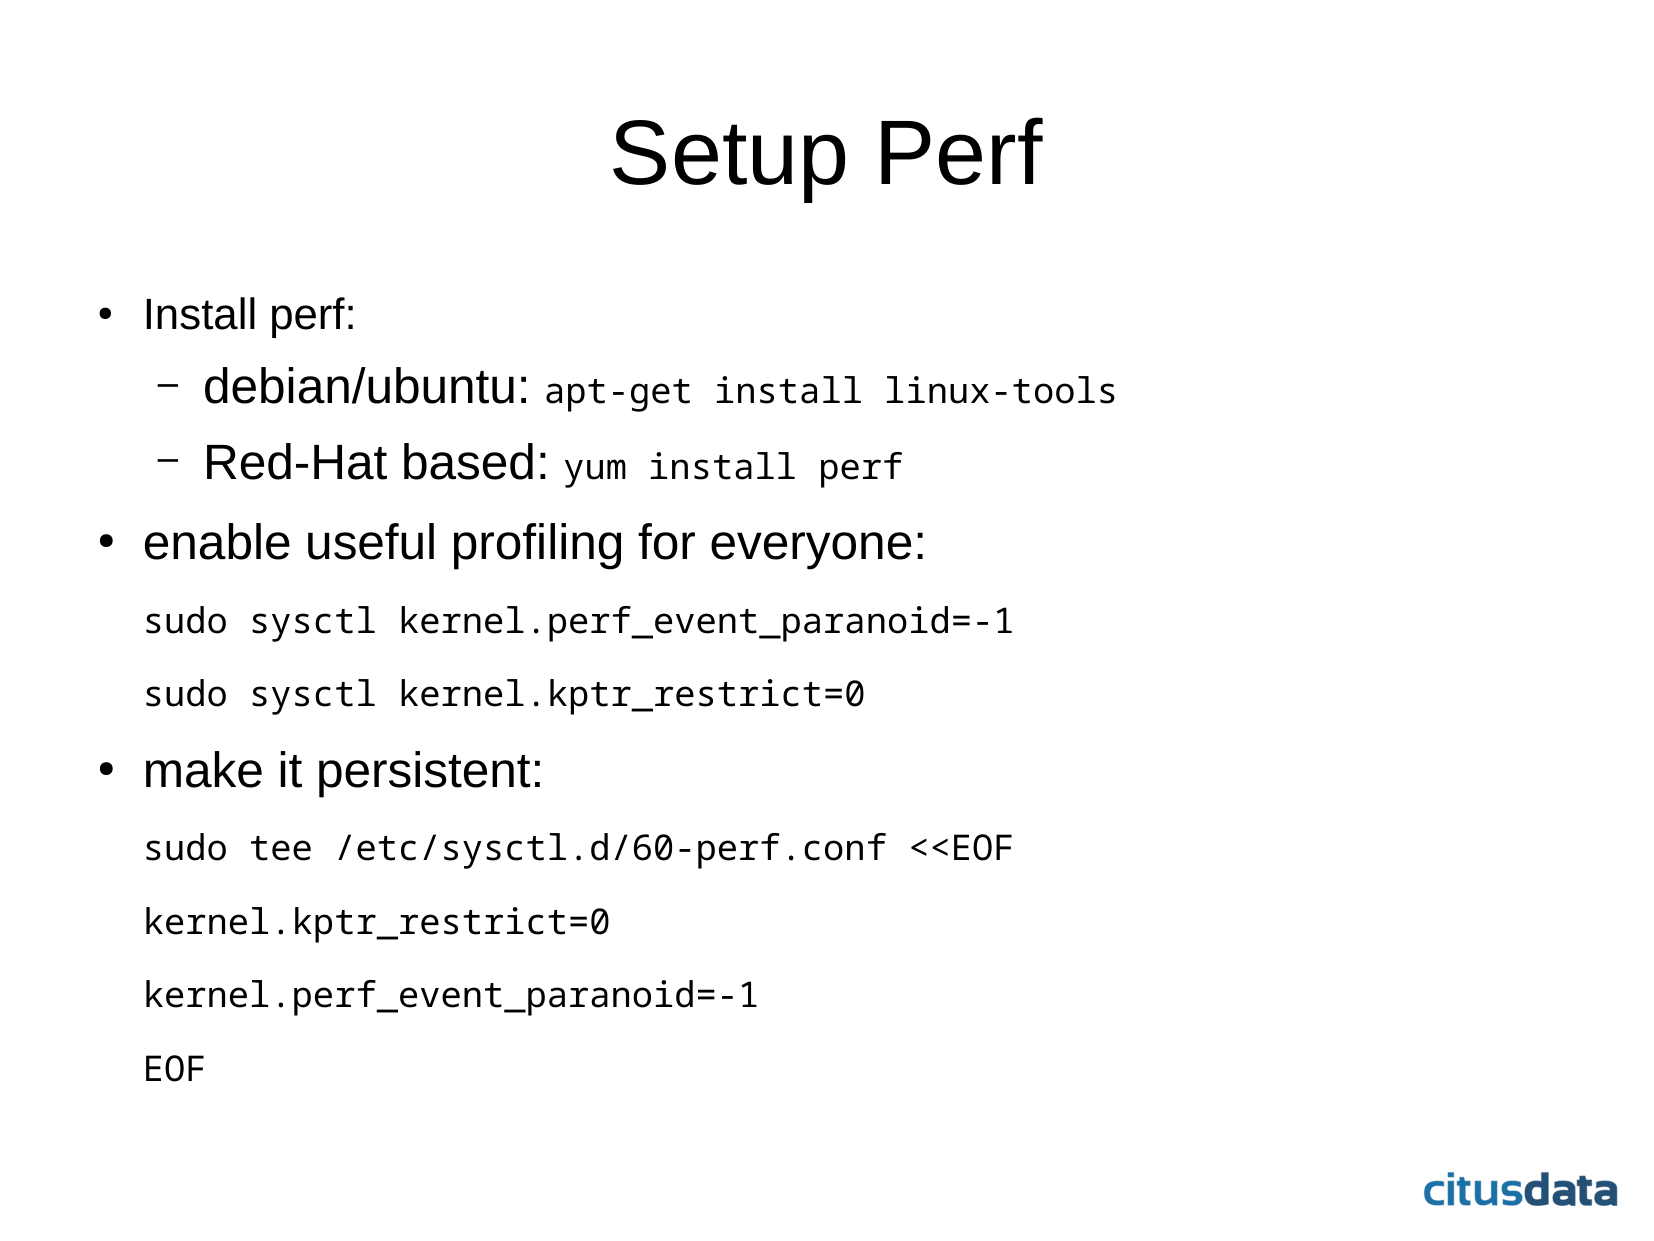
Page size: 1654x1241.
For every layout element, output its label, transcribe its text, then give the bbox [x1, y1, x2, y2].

picture [1420, 1167, 1622, 1209]
title Setup Perf [82, 49, 1571, 257]
list Install perf: debian/ubuntu: apt-get install linux-tools Red-Hat based: yum install perf enable useful profiling for everyone: sudo sysctl kernel.perf_event_paranoid=-1 sudo sysctl kernel.kptr_restrict=0 make it persistent: sudo tee /etc/sysctl.d/60-perf.conf <<EOF kernel.kptr_restrict=0 kernel.perf_event_paranoid=-1 EOF [82, 290, 1571, 1096]
